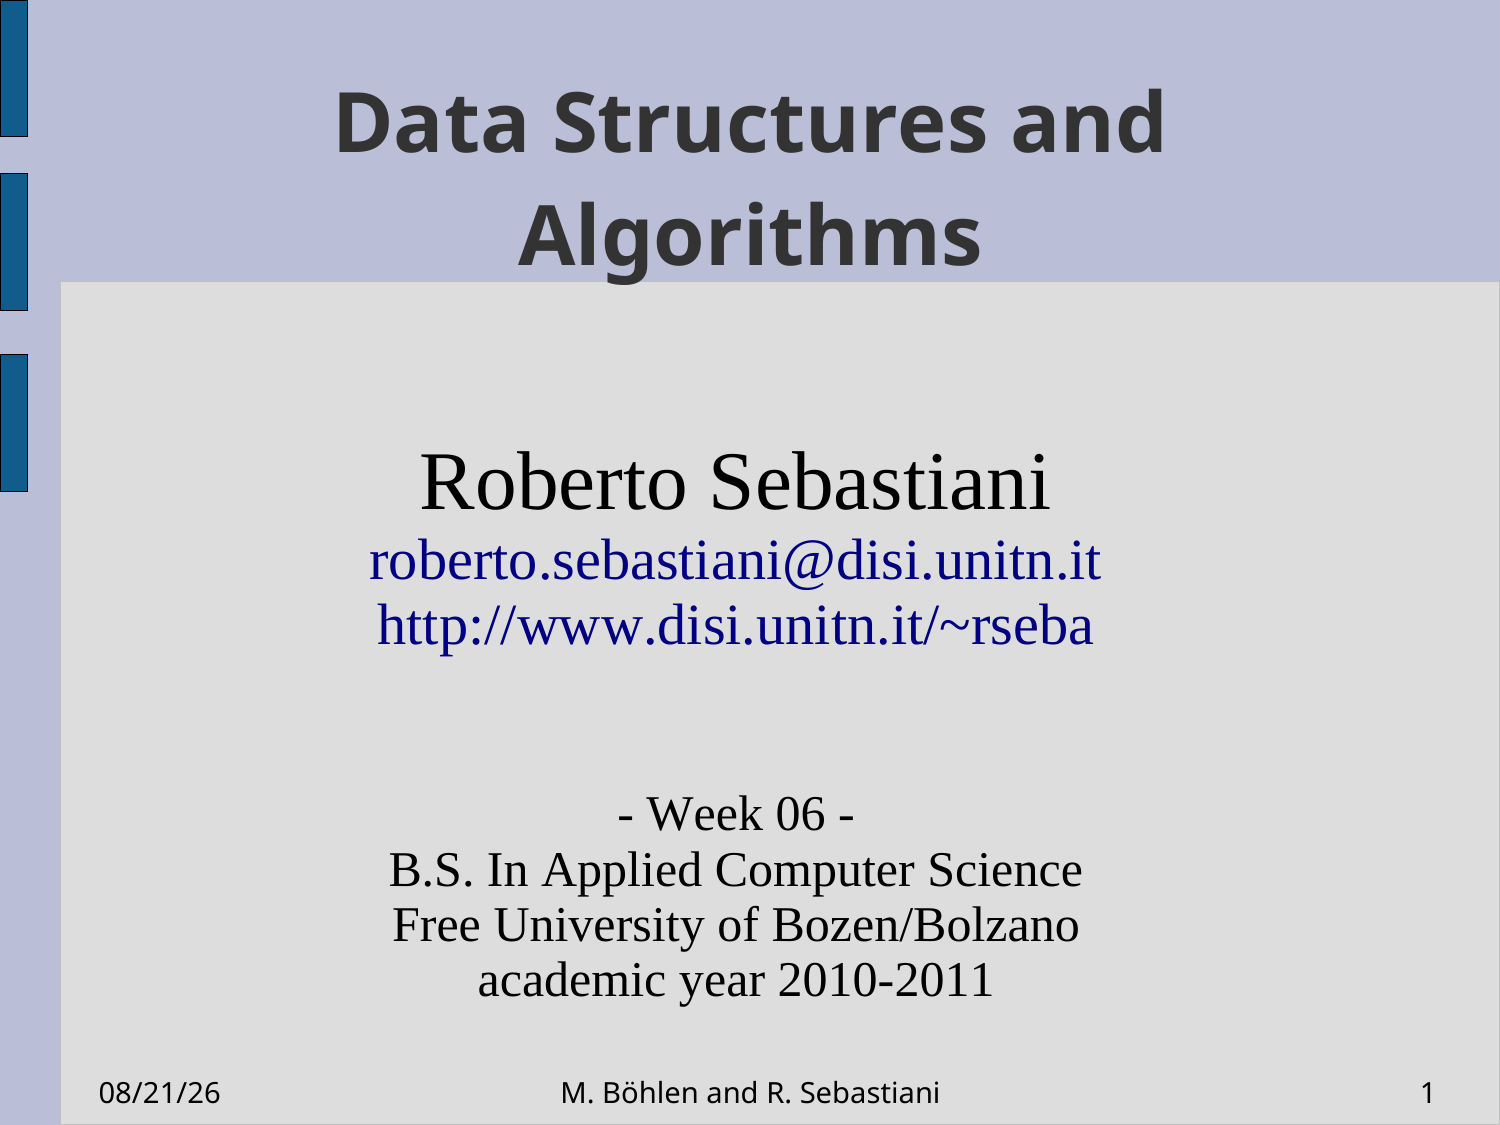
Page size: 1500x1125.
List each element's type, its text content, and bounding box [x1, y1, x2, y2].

title Data Structures and Algorithms [110, 82, 1392, 271]
subtitle Roberto Sebastiani roberto.sebastiani@disi.unitn.it http://www.disi.unitn.it/~rseba - Week 06 - B.S. In Applied Computer Science Free University of Bozen/Bolzano academic year 2010-2011 [95, 320, 1377, 1030]
